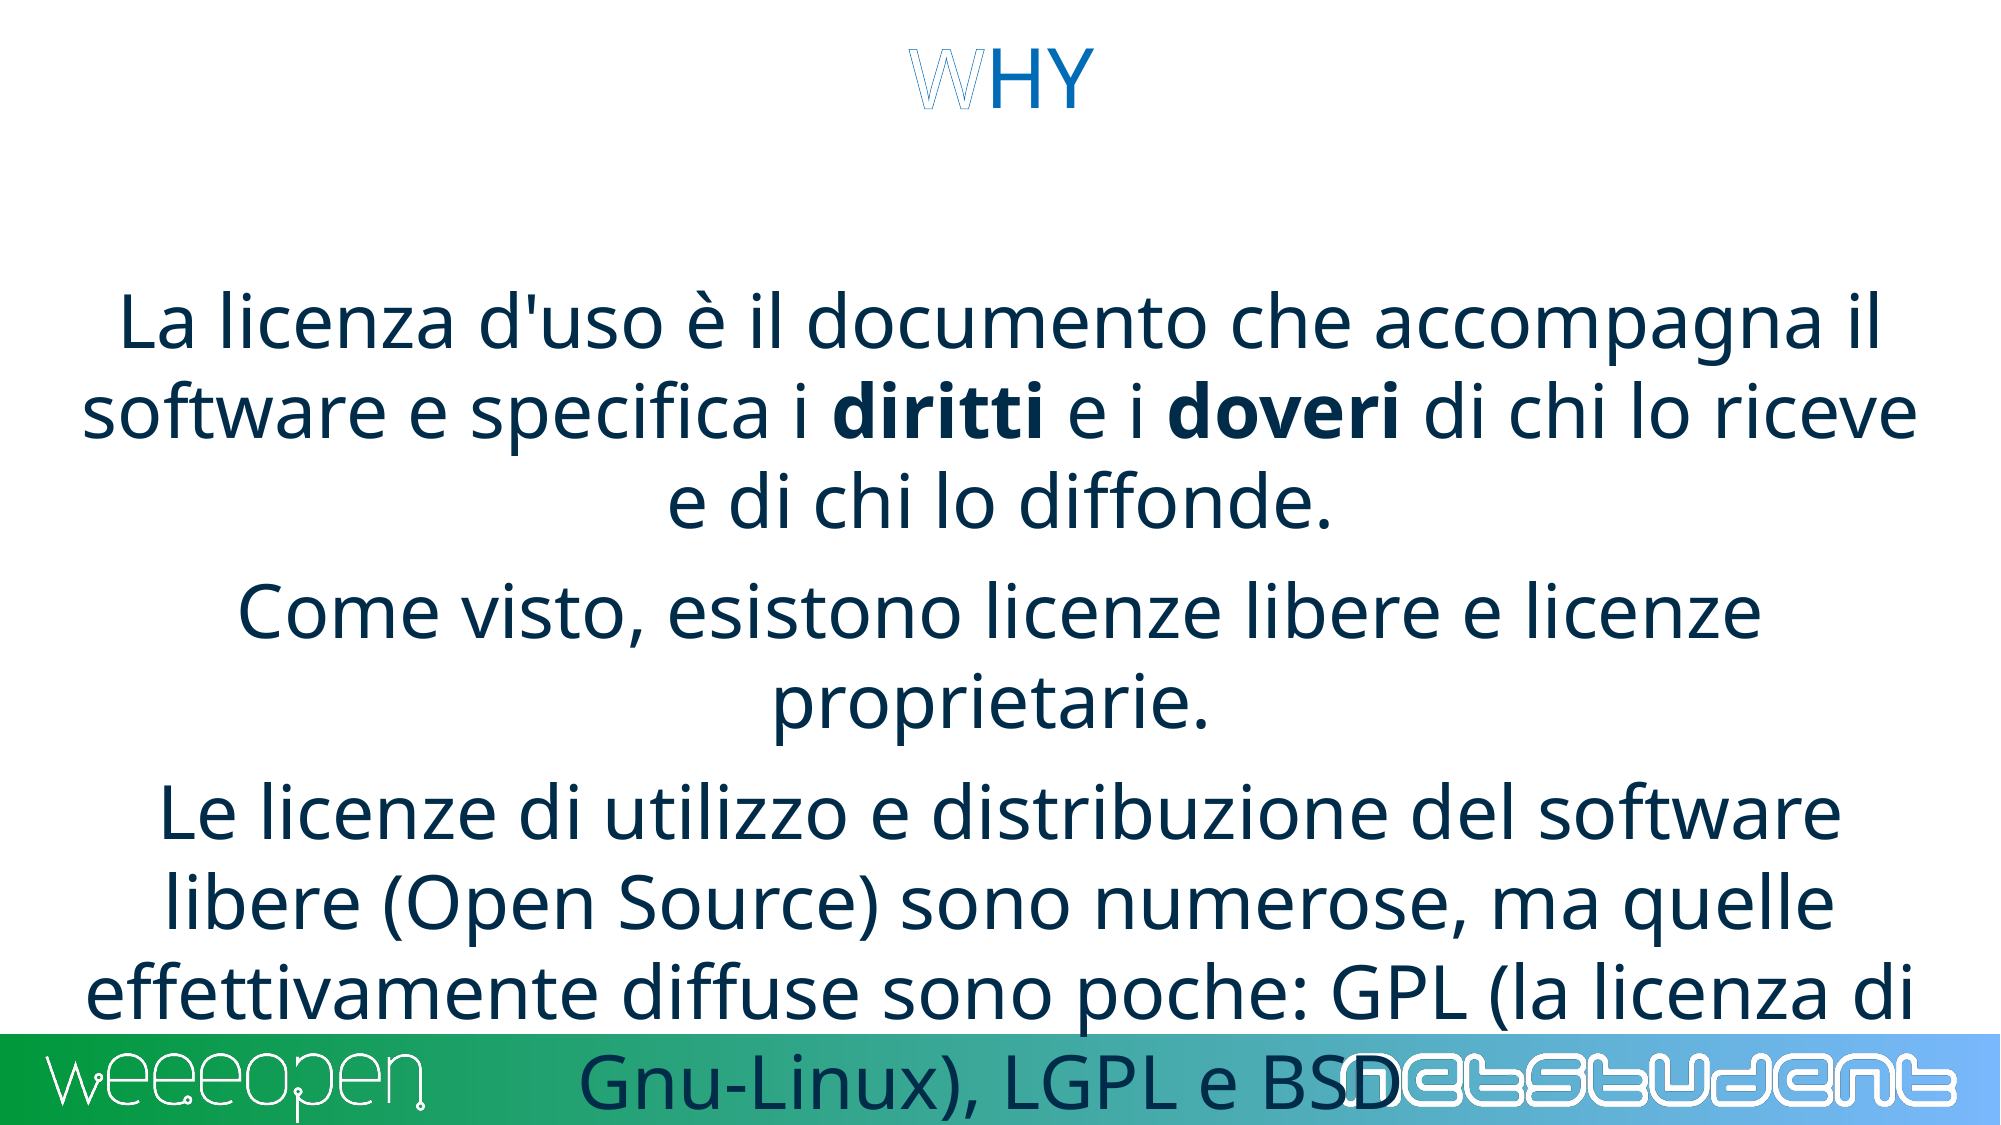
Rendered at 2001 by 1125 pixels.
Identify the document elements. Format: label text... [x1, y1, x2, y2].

picture [1363, 1061, 1392, 1103]
picture [45, 1053, 425, 1123]
text_box WHY [43, 29, 1959, 247]
text_box La licenza d'uso è il documento che accompagna il software e specifica i diritti e i doveri di chi lo riceve e di chi lo diffonde. Come visto, esistono licenze libere e licenze proprietarie. Le licenze di utilizzo e distribuzione del software libere (Open Source) sono numerose, ma quelle effettivamente diffuse sono poche: GPL (la licenza di Gnu-Linux), LGPL e BSD [43, 265, 1959, 981]
picture [1340, 1053, 1957, 1107]
